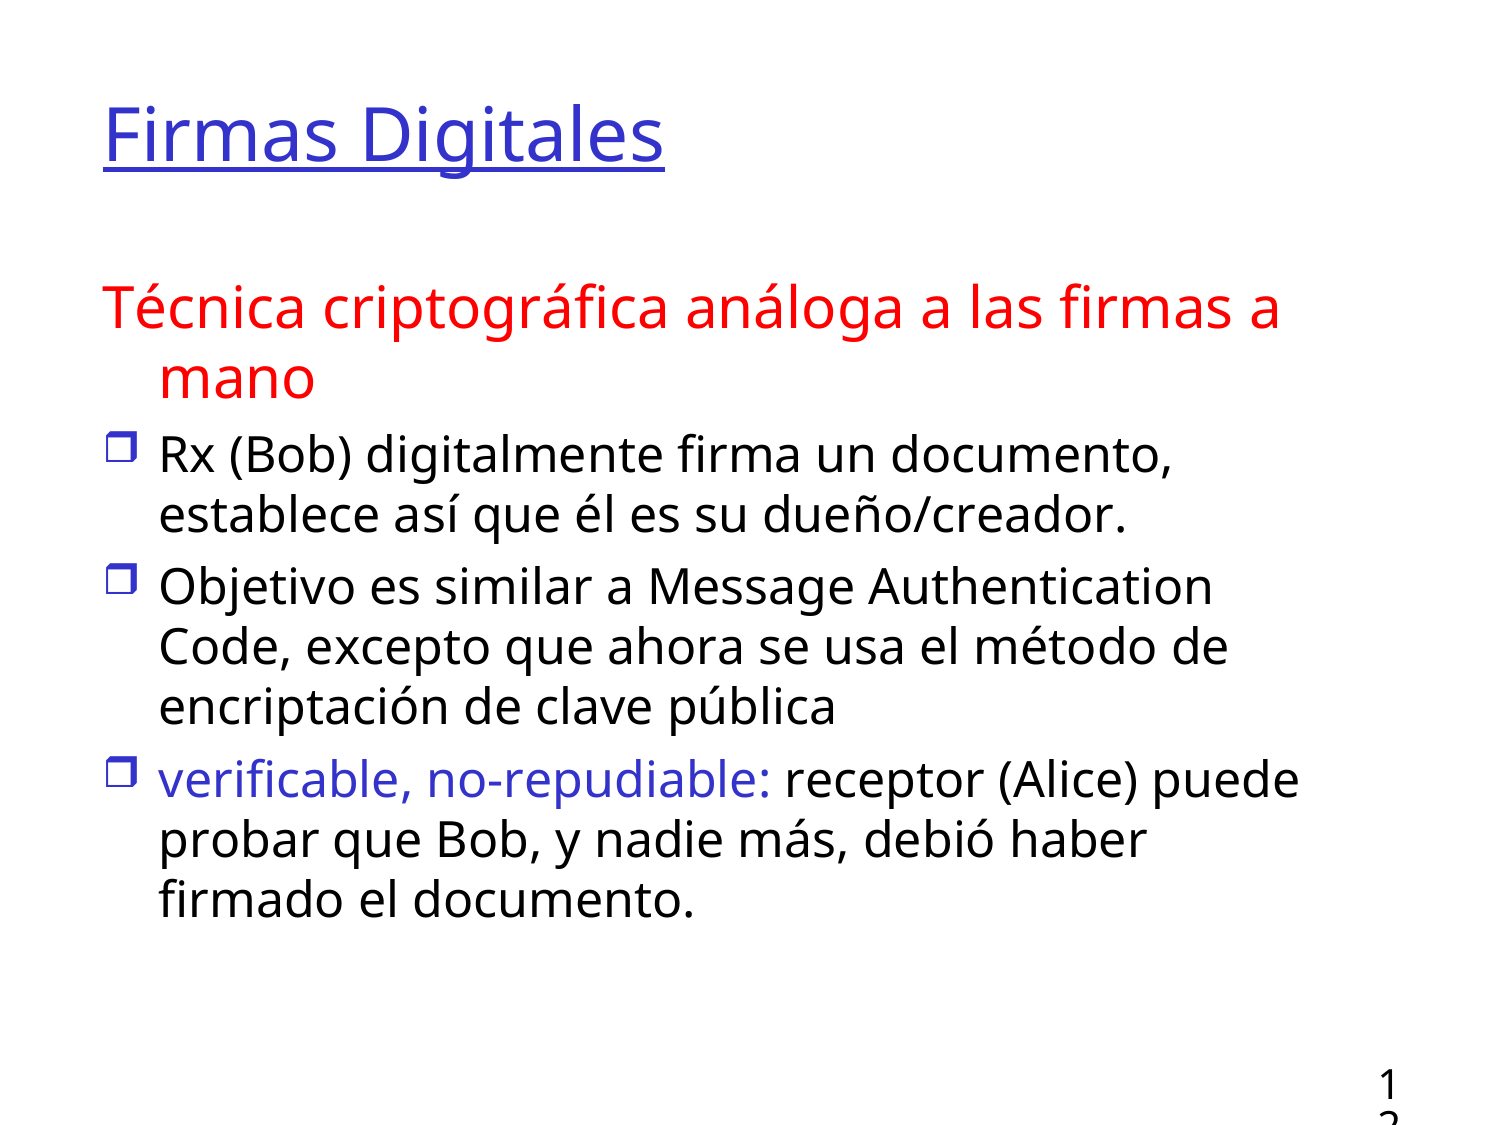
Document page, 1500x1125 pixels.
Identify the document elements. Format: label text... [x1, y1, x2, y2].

list Técnica criptográfica análoga a las firmas a mano Rx (Bob) digitalmente firma un documento, establece así que él es su dueño/creador. Objetivo es similar a Message Authentication Code, excepto que ahora se usa el método de encriptación de clave pública verificable, no-repudiable: receptor (Alice) puede probar que Bob, y nadie más, debió haber firmado el documento. [87, 262, 1363, 1006]
title Firmas Digitales [87, 16, 1363, 247]
